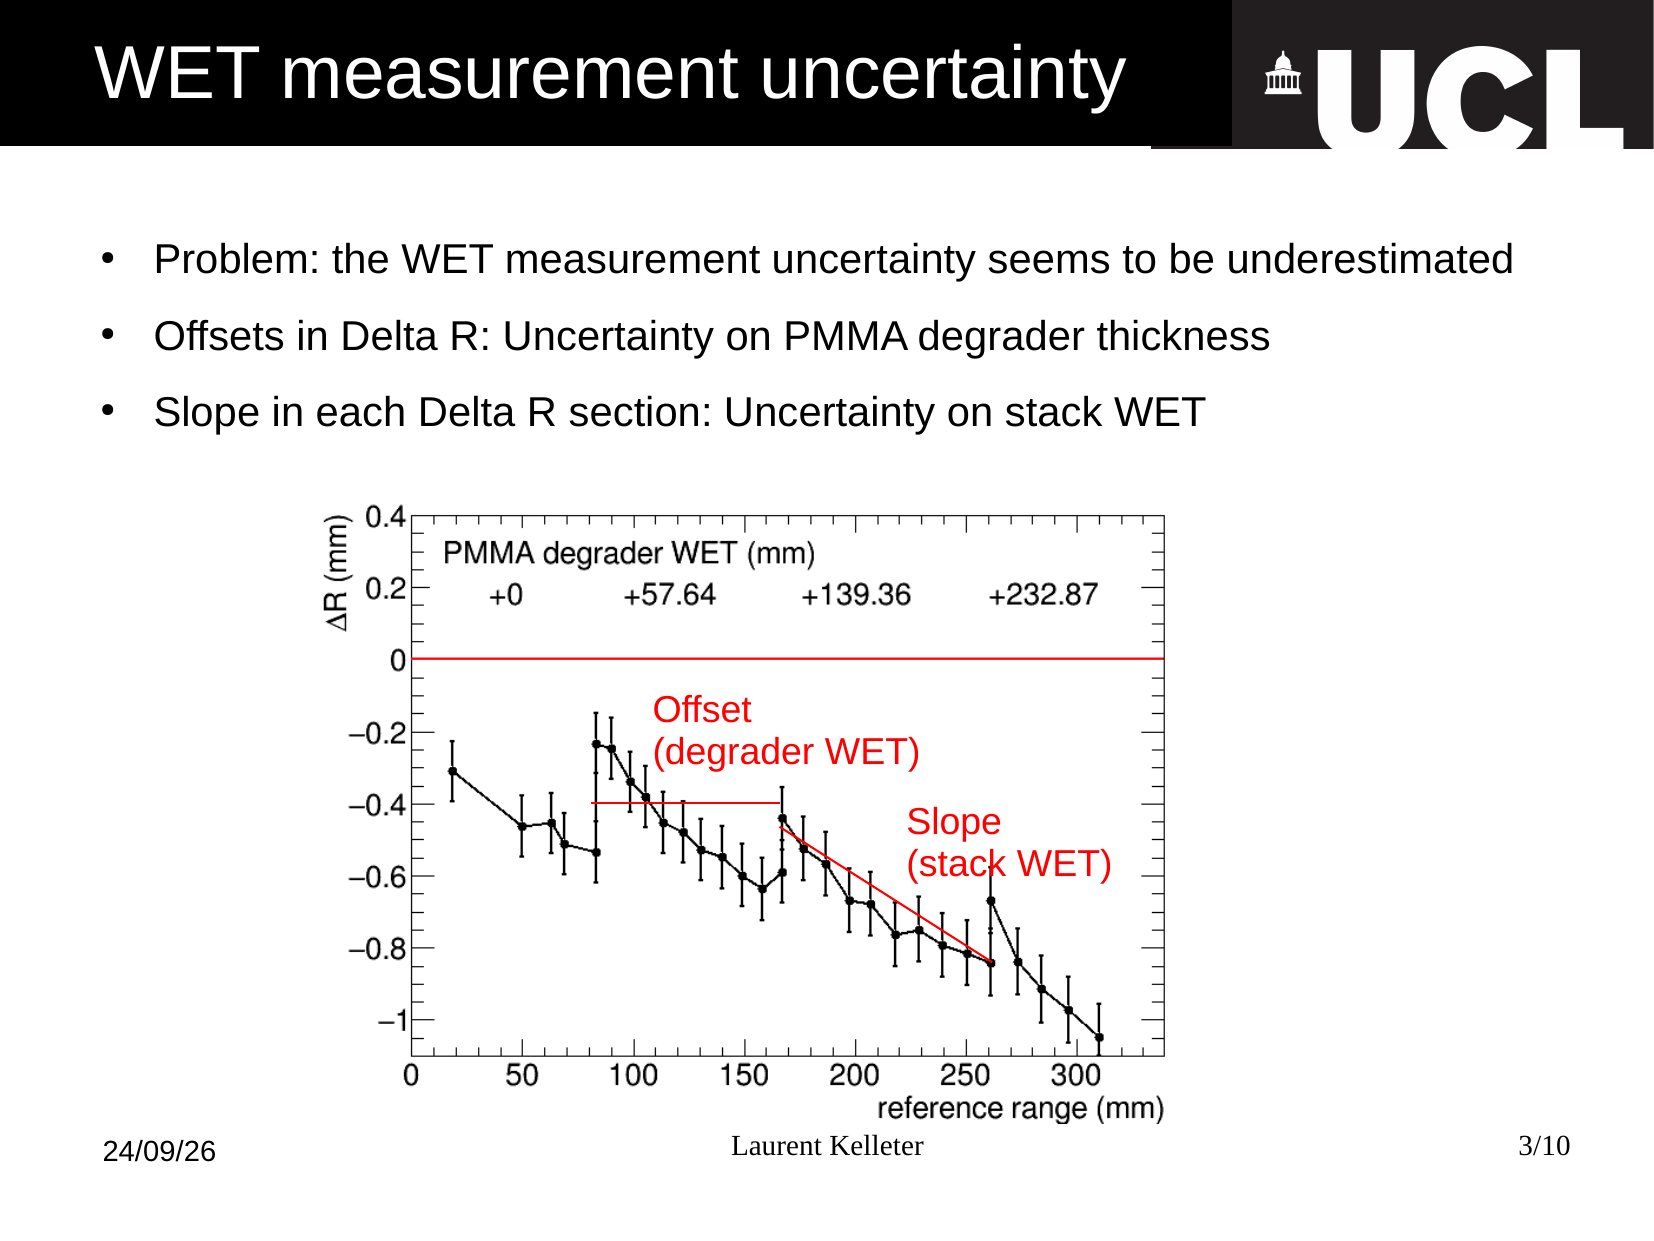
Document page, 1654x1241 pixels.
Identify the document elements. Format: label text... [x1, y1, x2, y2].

title WET measurement uncertainty [94, 0, 1241, 147]
picture [1151, 0, 1654, 149]
text_box Slope (stack WET) [891, 793, 1223, 904]
picture [318, 448, 1258, 1124]
list Problem: the WET measurement uncertainty seems to be underestimated Offsets in Delta R: Uncertainty on PMMA degrader thickness Slope in each Delta R section: Uncertainty on stack WET [82, 236, 1571, 963]
text_box Offset (degrader WET) [637, 681, 969, 792]
